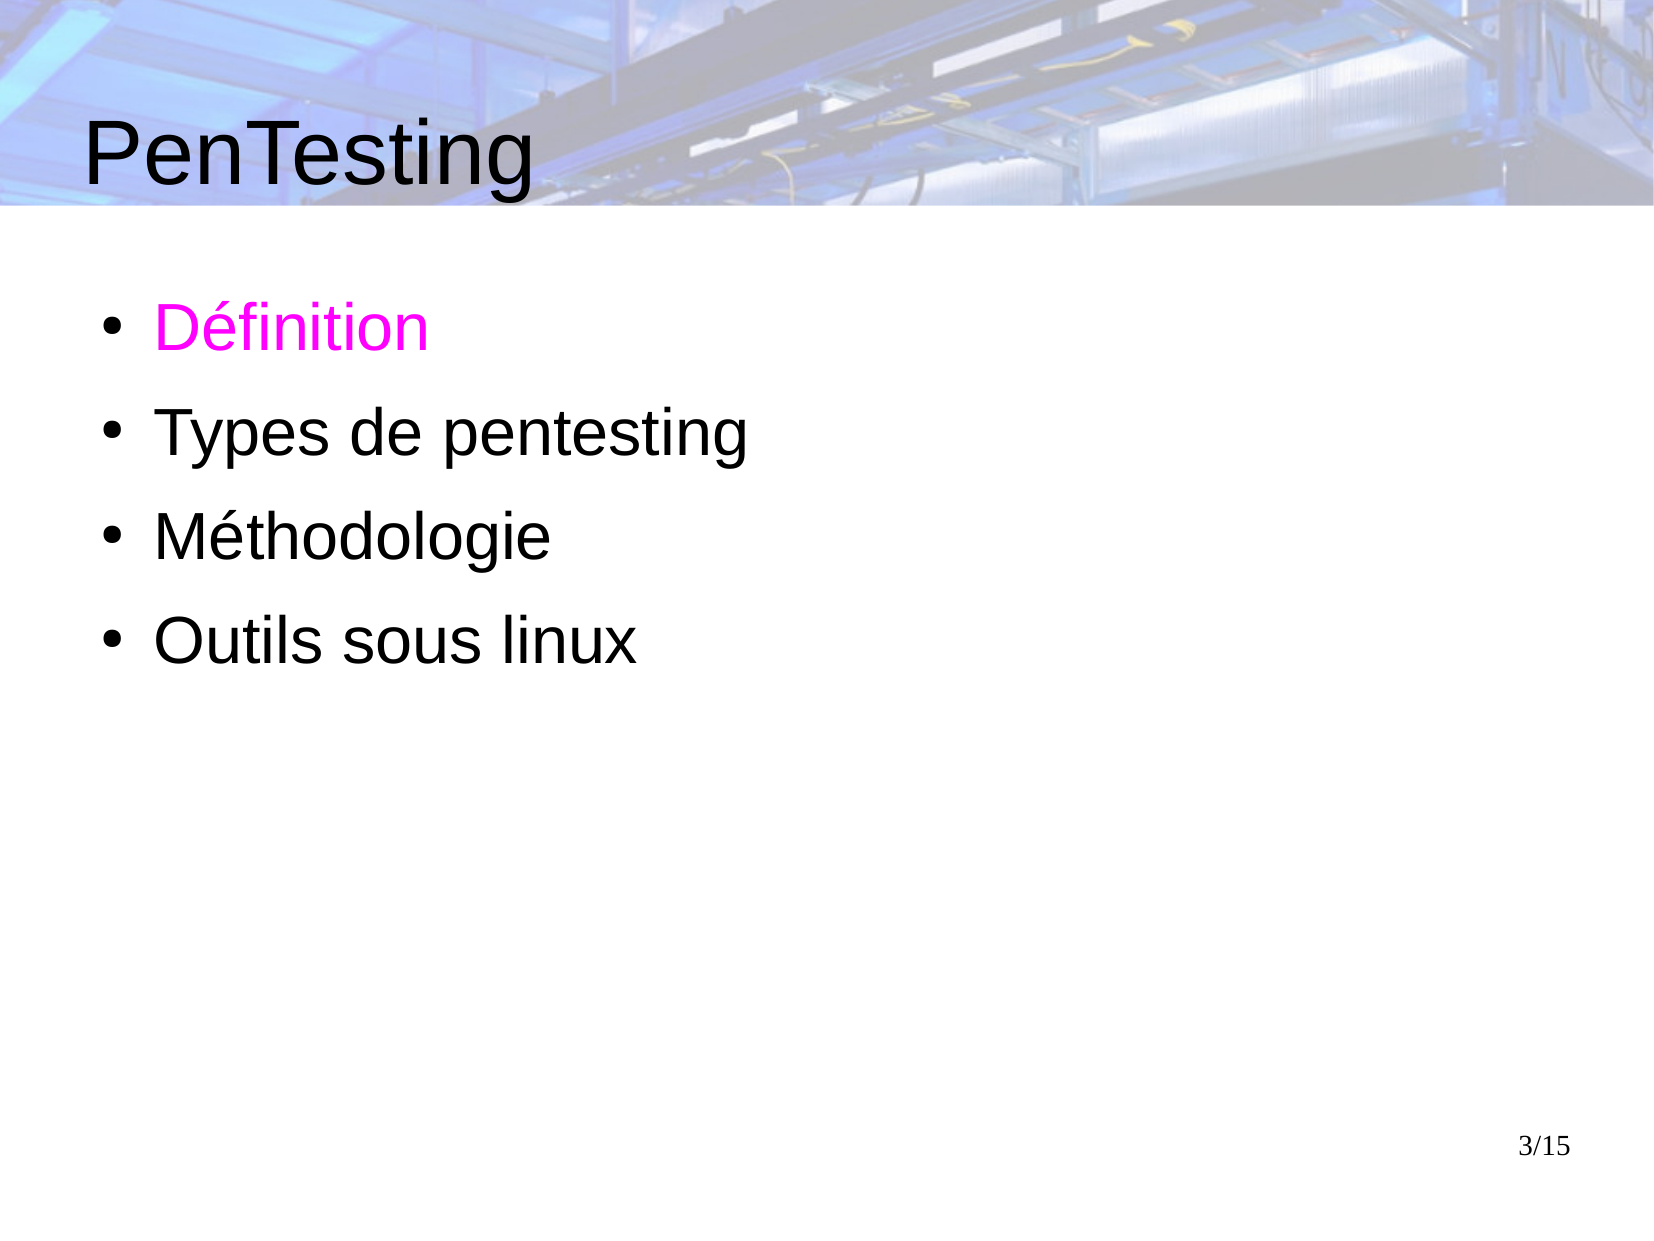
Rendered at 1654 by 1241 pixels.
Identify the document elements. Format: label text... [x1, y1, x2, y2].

picture [0, 0, 1654, 1241]
list Définition Types de pentesting Méthodologie Outils sous linux [82, 290, 1538, 1010]
title PenTesting [82, 49, 1571, 257]
